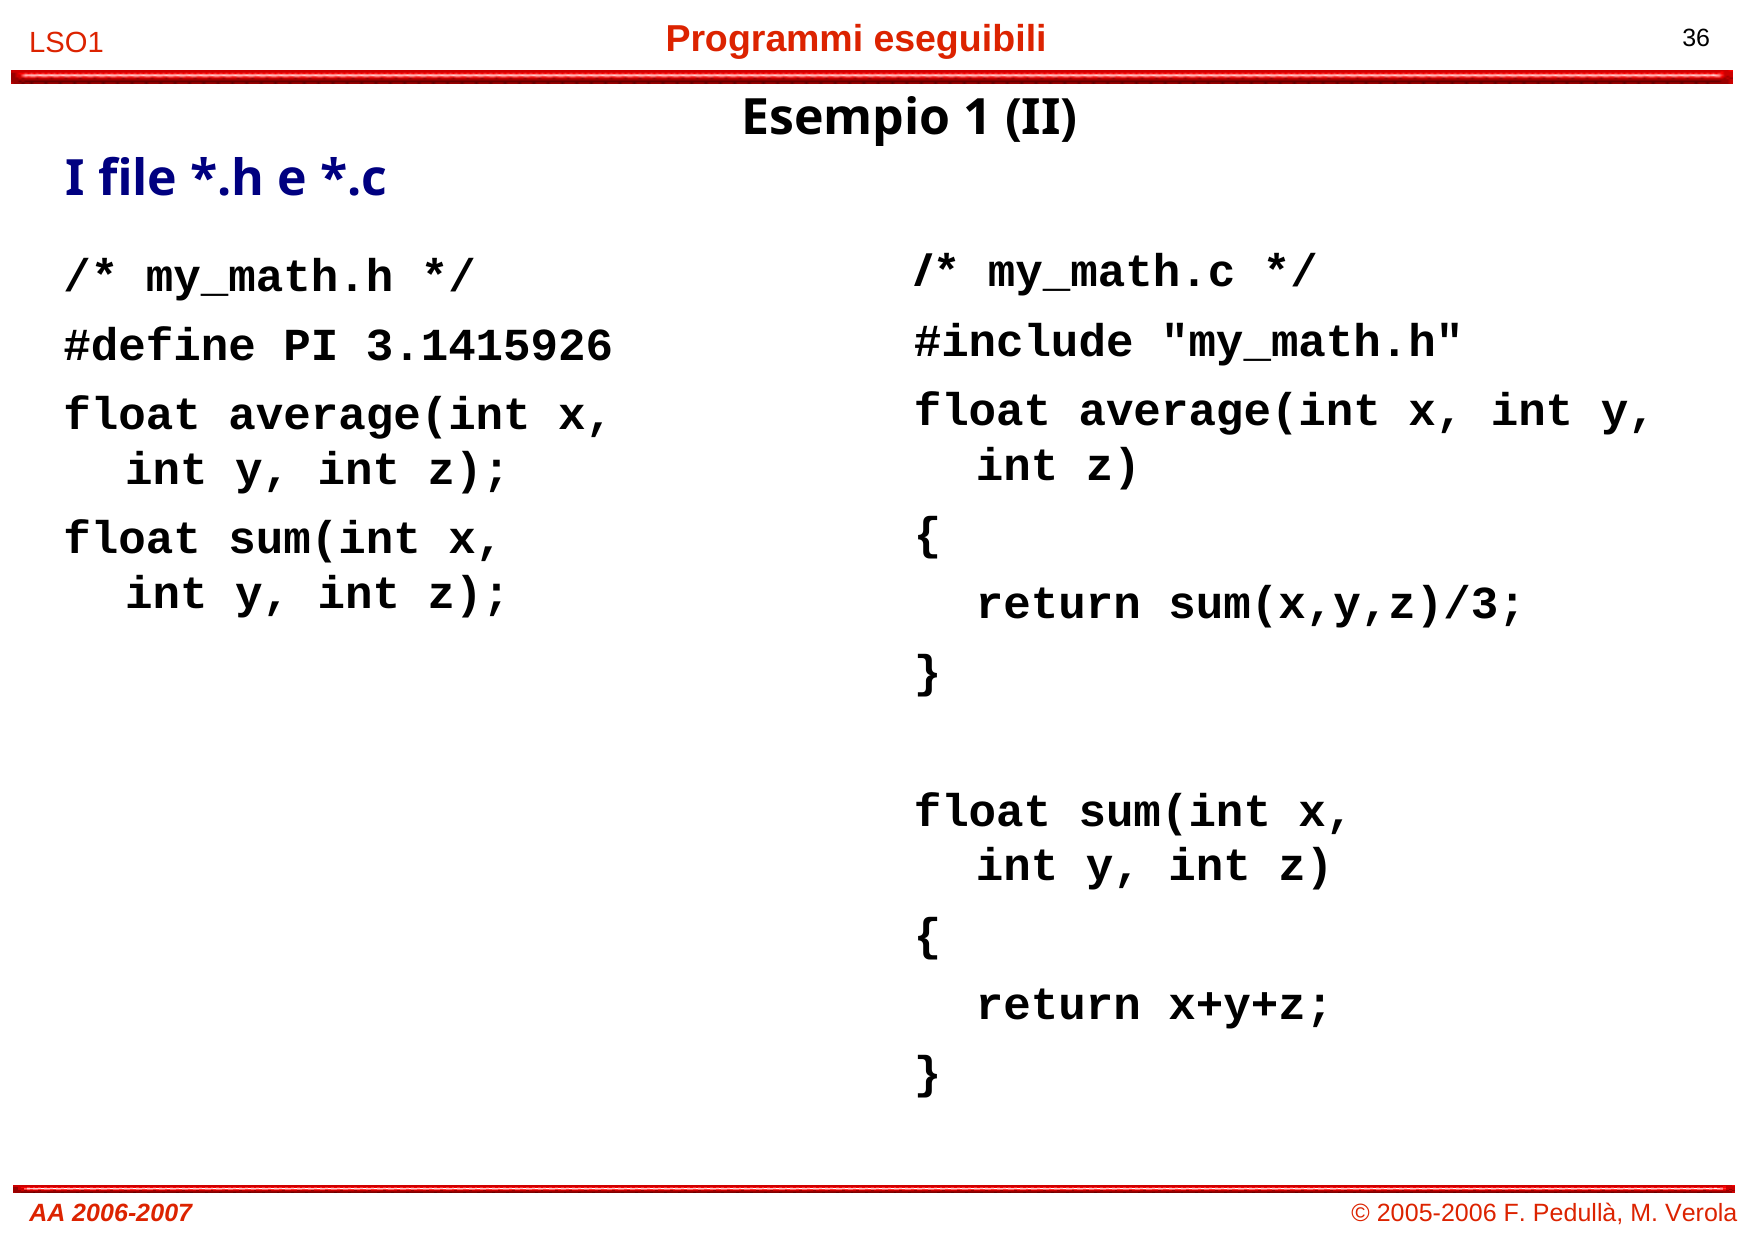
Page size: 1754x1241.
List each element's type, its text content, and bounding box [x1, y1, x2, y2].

text_box I file *.h e *.c [65, 143, 462, 214]
picture [1293, 70, 1733, 84]
title Esempio 1 (II) [527, 61, 1293, 174]
list /* my_math.h */ #define PI 3.1415926 float average(int x, int y, int z); float sum(int x, int y, int z); [46, 242, 884, 868]
list /* my_math.c */ #include "my_math.h" float average(int x, int y, int z) { return sum(x,y,z)/3; } float sum(int x, int y, int z) { return x+y+z; } [897, 229, 1696, 1145]
picture [11, 70, 527, 84]
picture [13, 1185, 1735, 1193]
